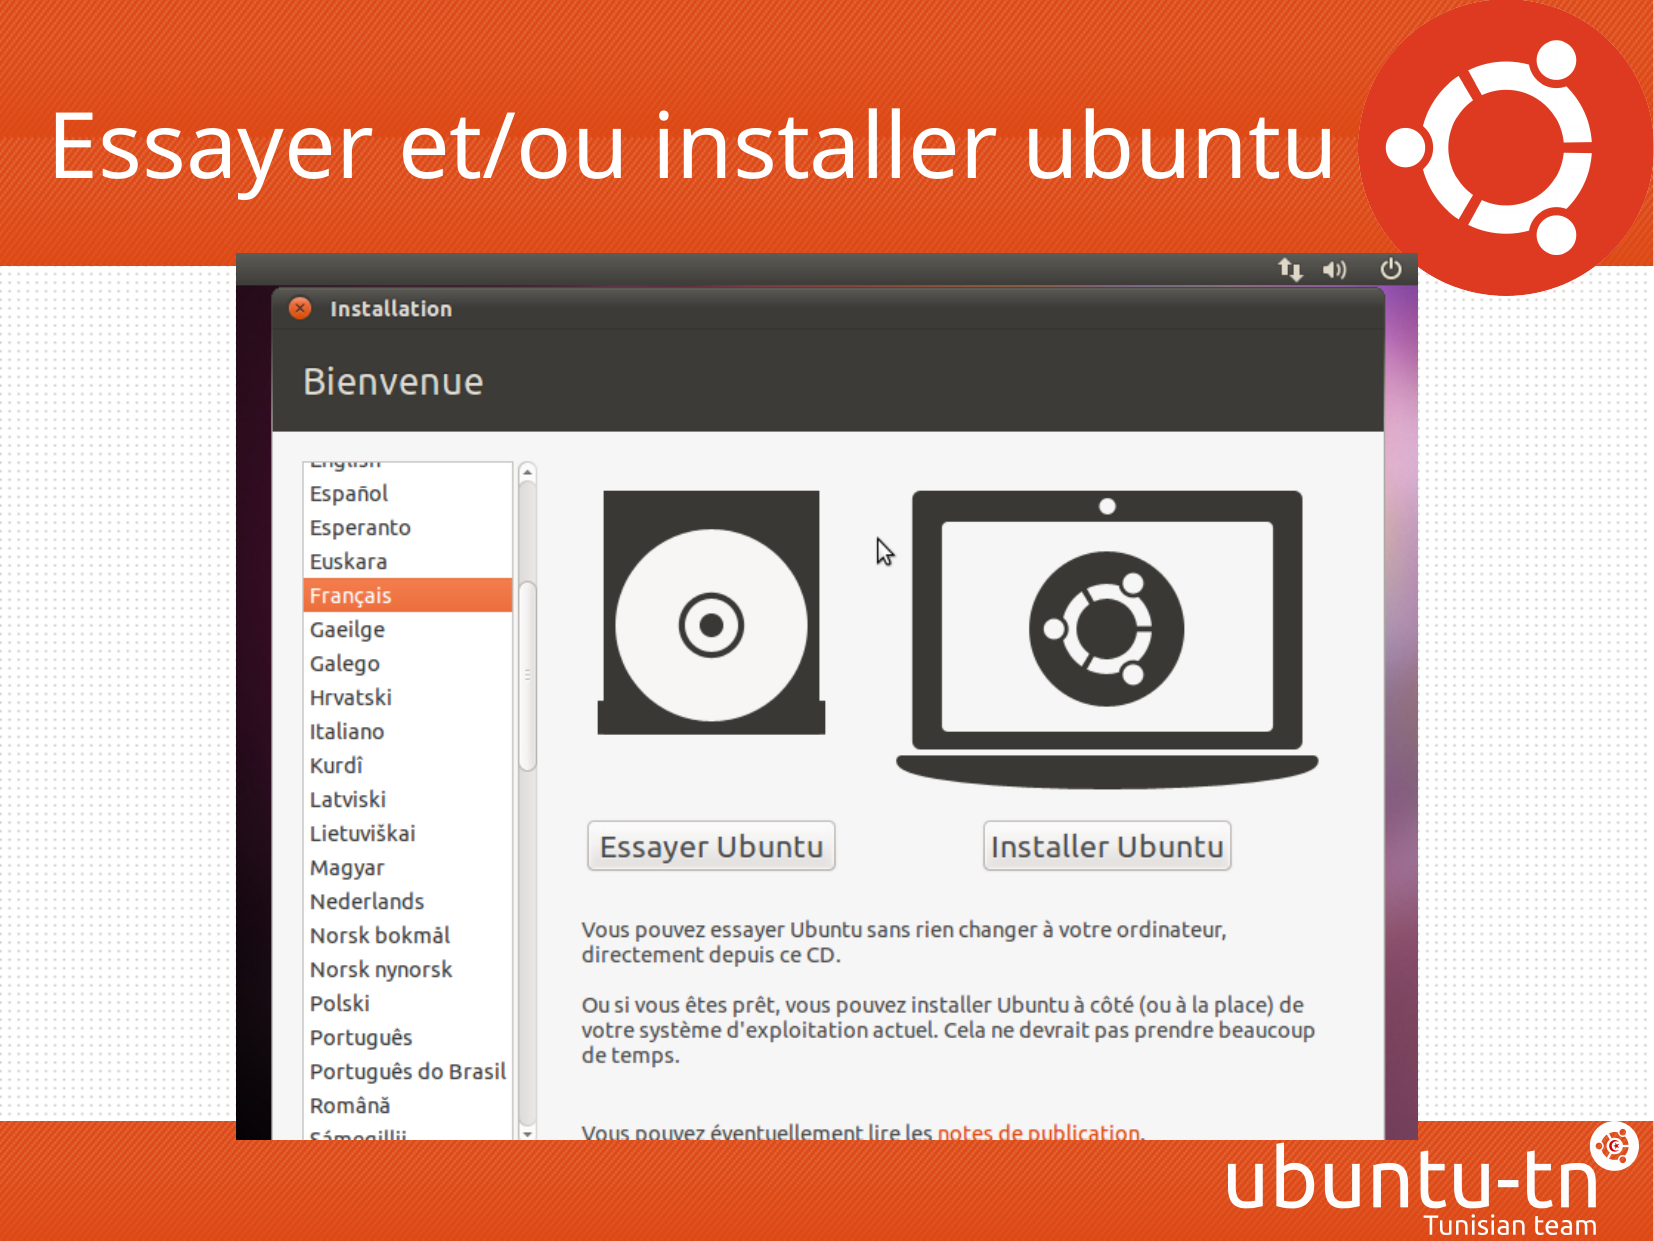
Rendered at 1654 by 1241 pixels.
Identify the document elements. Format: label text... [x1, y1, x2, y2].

picture [0, 0, 1654, 1241]
title Essayer et/ou installer ubuntu [29, 36, 1359, 250]
